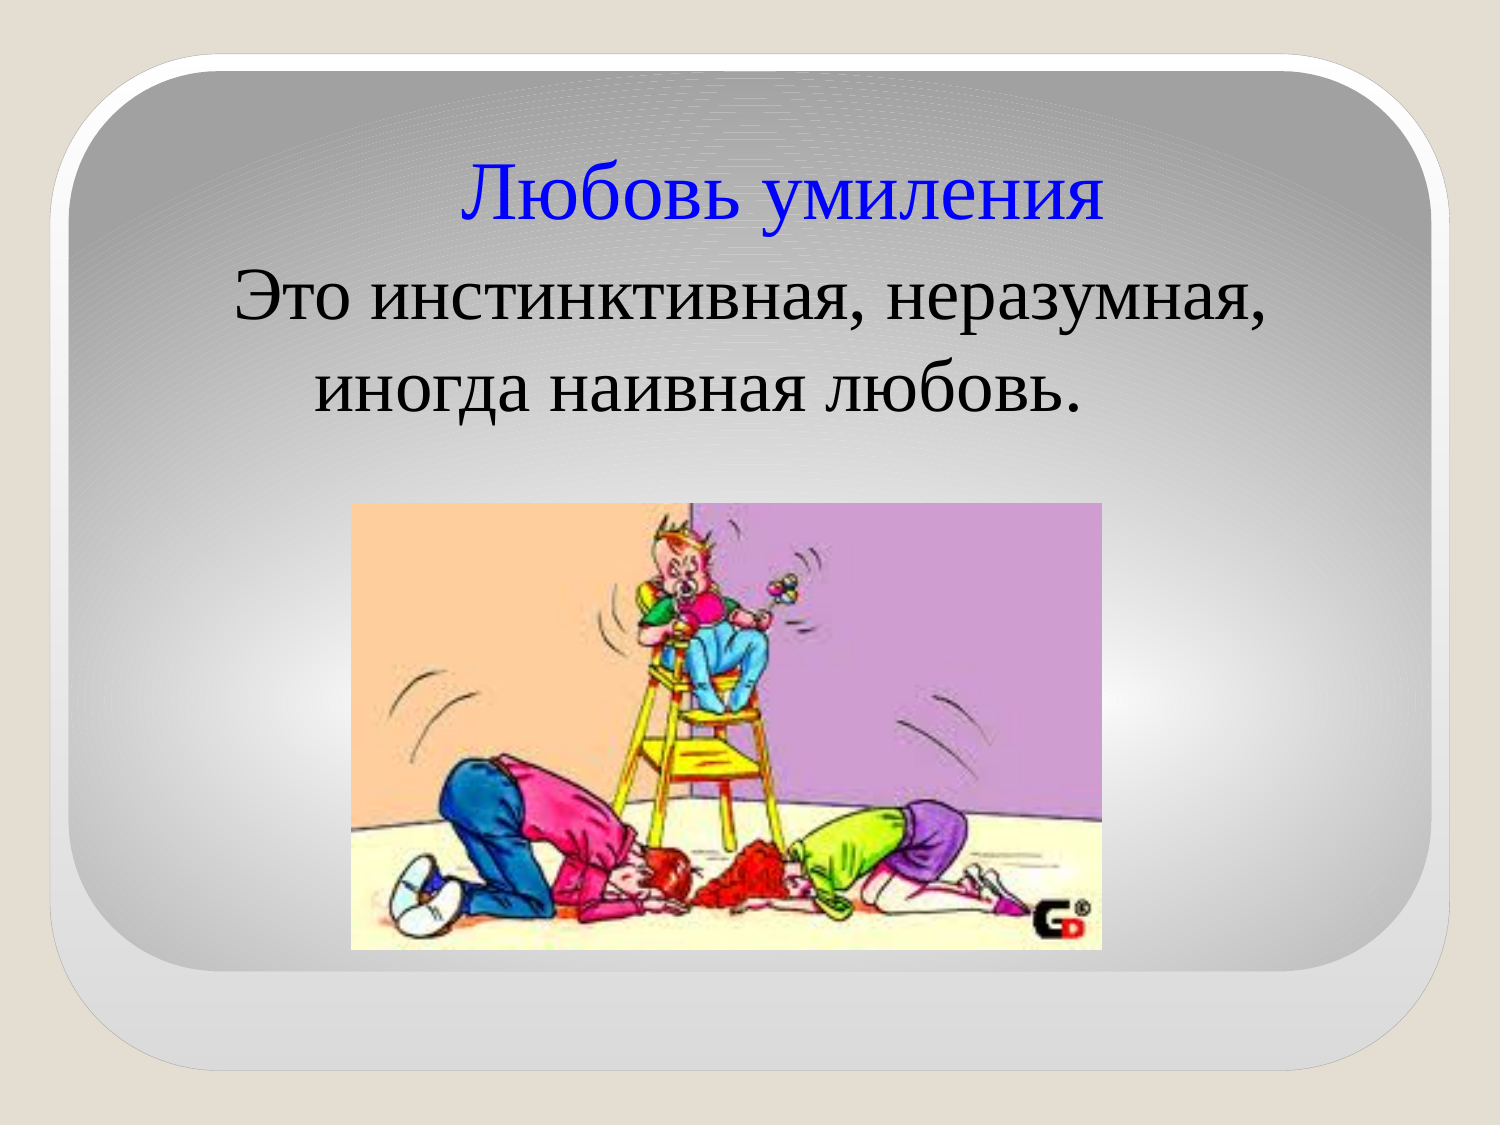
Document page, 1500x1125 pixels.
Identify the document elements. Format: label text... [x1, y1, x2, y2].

picture [351, 503, 1102, 950]
title Любовь умиления Это инстинктивная, неразумная, иногда наивная любовь. [93, 128, 1437, 504]
